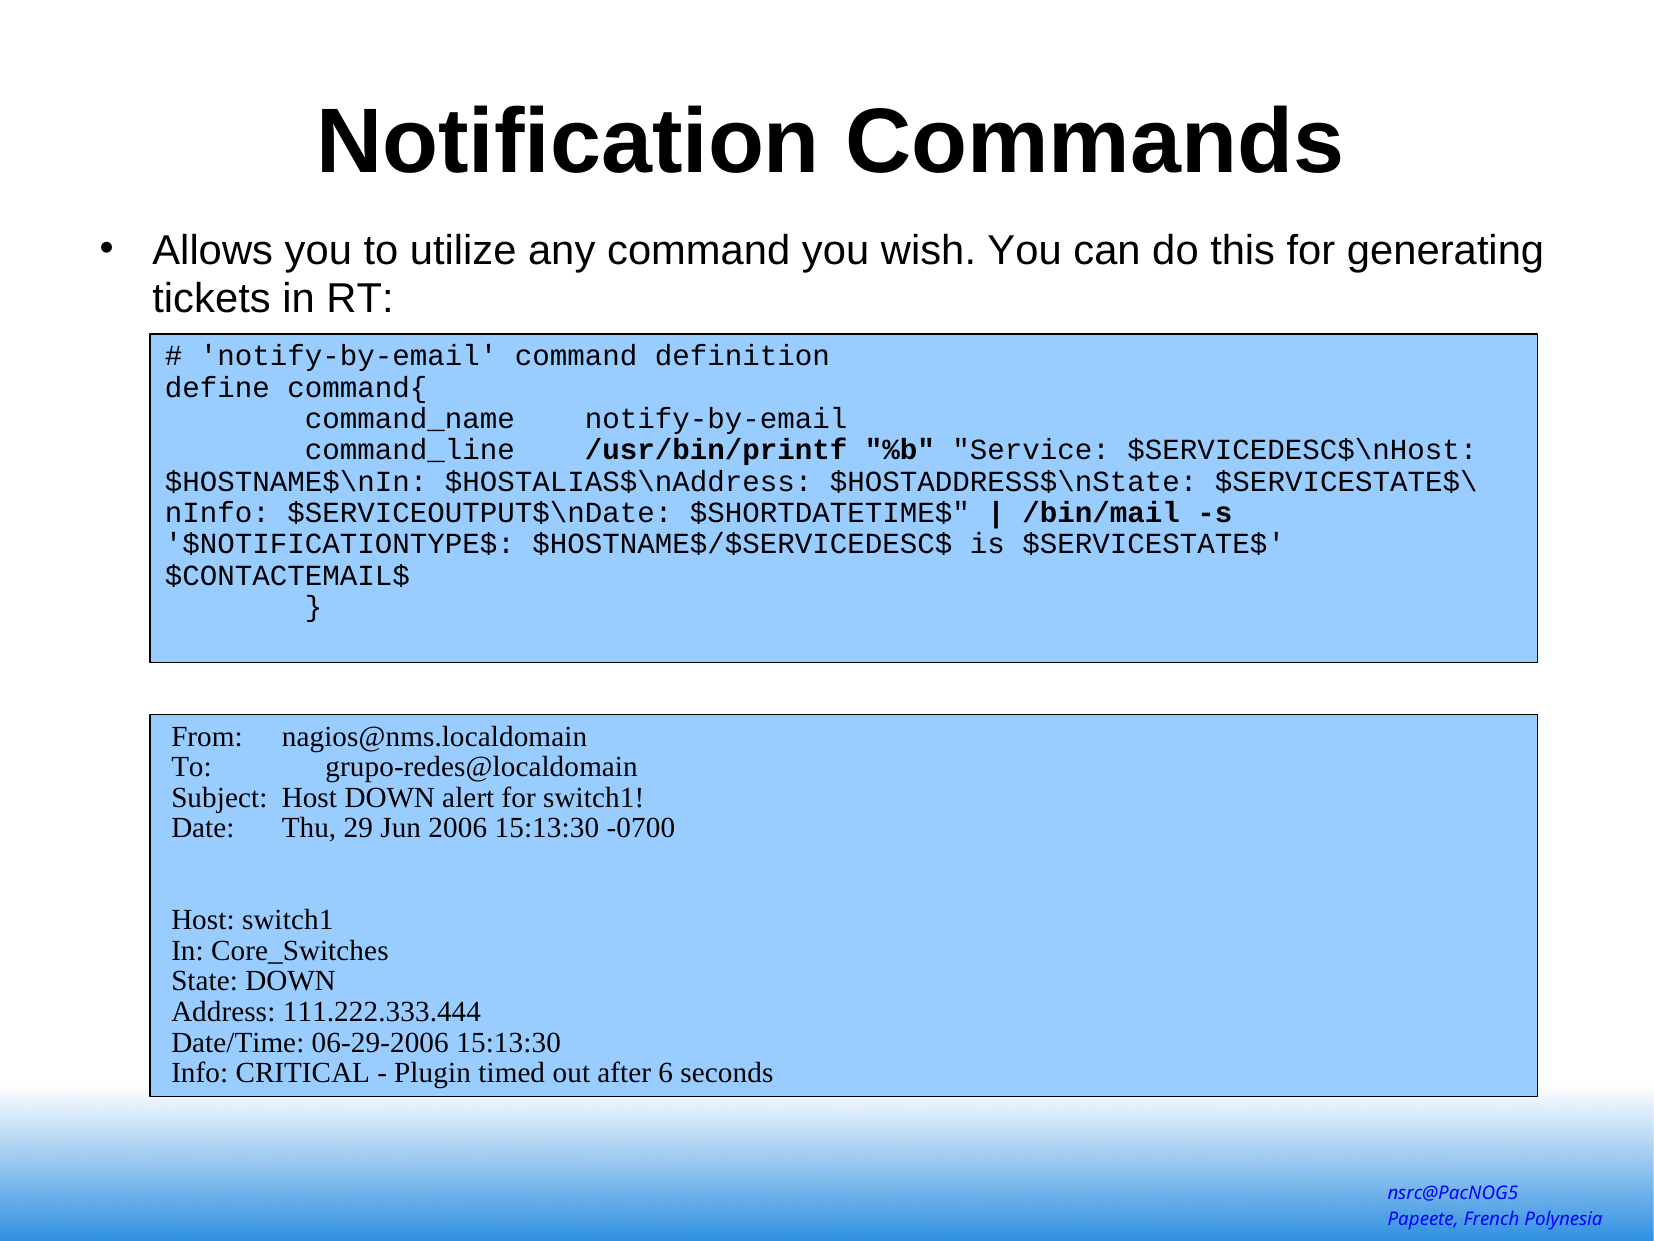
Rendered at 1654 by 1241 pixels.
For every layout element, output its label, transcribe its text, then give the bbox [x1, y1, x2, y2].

list Allows you to utilize any command you wish. You can do this for generating tickets in RT: [82, 225, 1571, 348]
title Notification Commands [86, 45, 1576, 233]
text_box From: nagios@nms.localdomain To: grupo-redes@localdomain Subject: Host DOWN alert for switch1! Date: Thu, 29 Jun 2006 15:13:30 -0700 Host: switch1 In: Core_Switches State: DOWN Address: 111.222.333.444 Date/Time: 06-29-2006 15:13:30 Info: CRITICAL - Plugin timed out after 6 seconds [149, 714, 1538, 1097]
picture [0, 1083, 1654, 1241]
text_box # 'notify-by-email' command definition define command{ command_name notify-by-email command_line /usr/bin/printf "%b" "Service: $SERVICEDESC$\nHost: $HOSTNAME$\nIn: $HOSTALIAS$\nAddress: $HOSTADDRESS$\nState: $SERVICESTATE$\nInfo: $SERVICEOUTPUT$\nDate: $SHORTDATETIME$" | /bin/mail -s '$NOTIFICATIONTYPE$: $HOSTNAME$/$SERVICEDESC$ is $SERVICESTATE$' $CONTACTEMAIL$ } [149, 334, 1538, 663]
